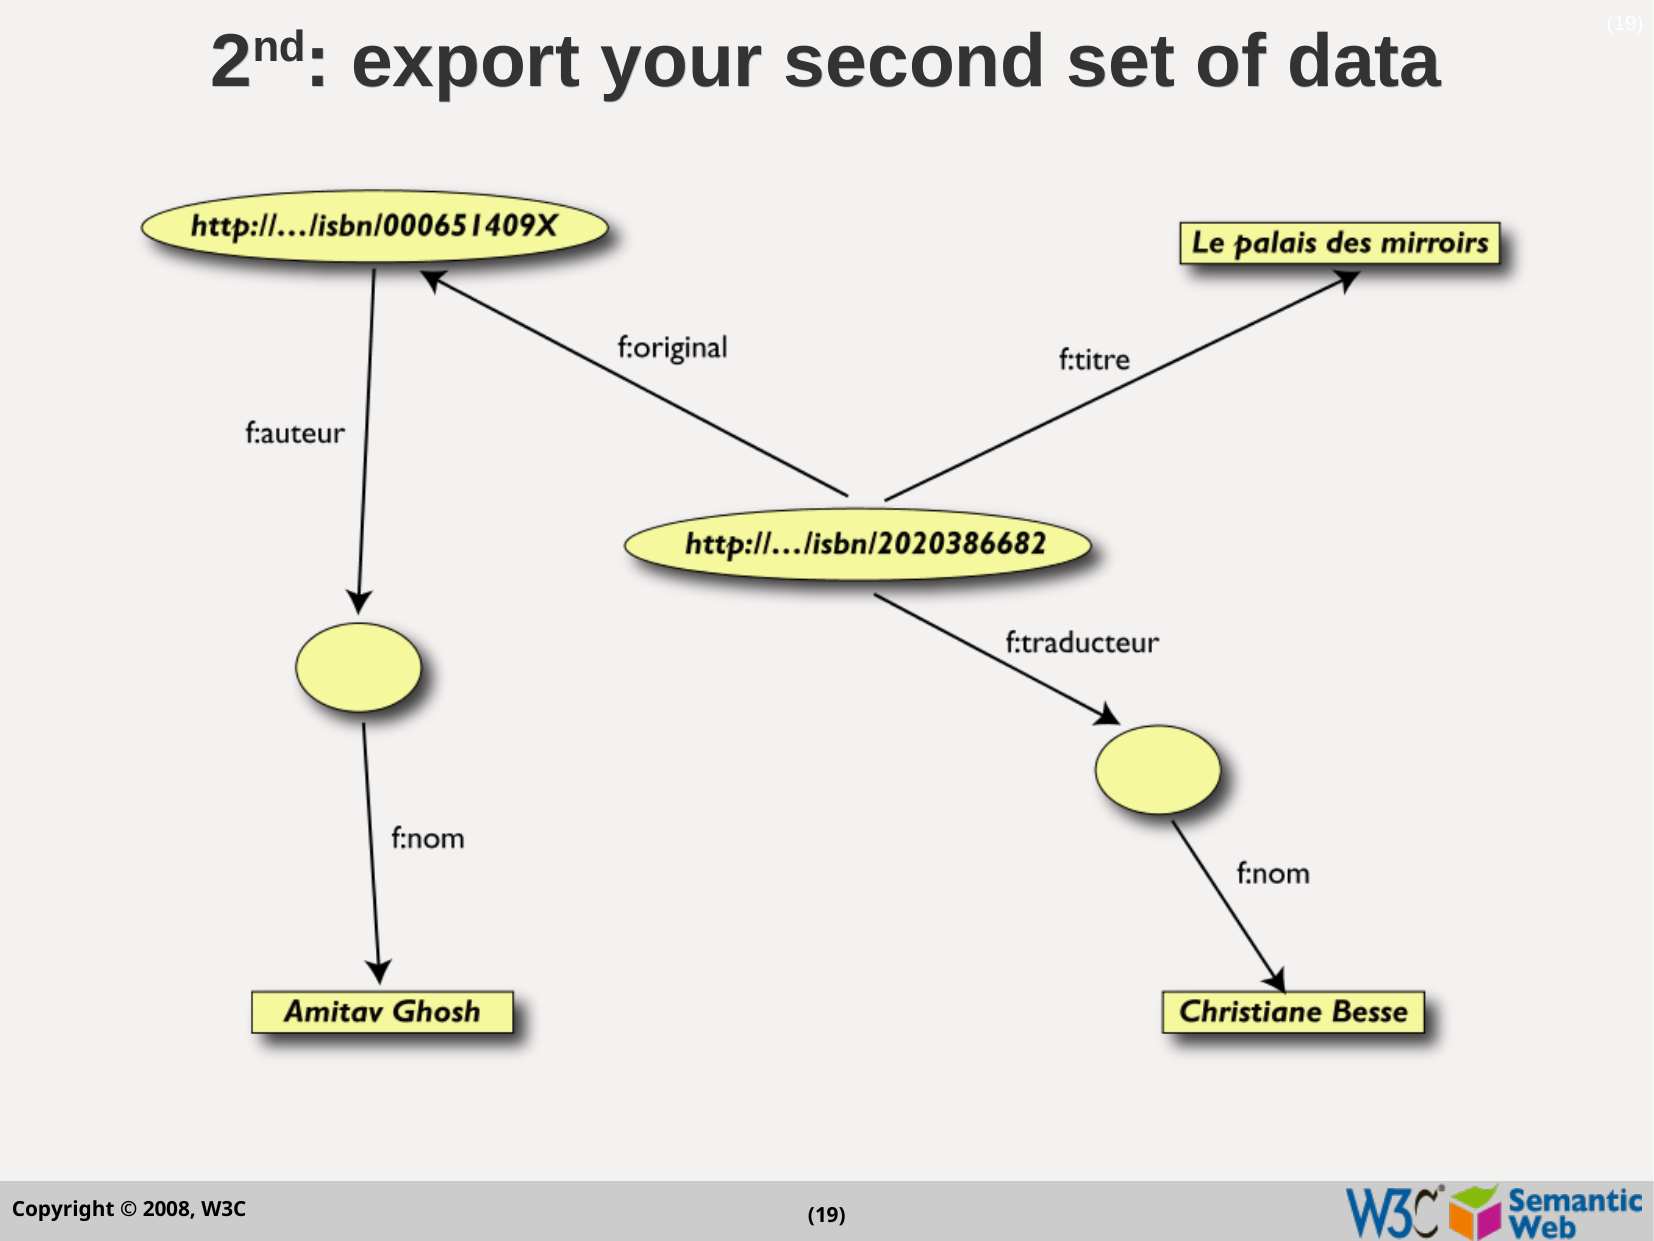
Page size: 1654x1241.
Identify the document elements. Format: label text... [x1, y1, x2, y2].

picture [1346, 1181, 1642, 1241]
picture [128, 177, 1535, 1070]
title 2nd: export your second set of data [0, 0, 1654, 119]
